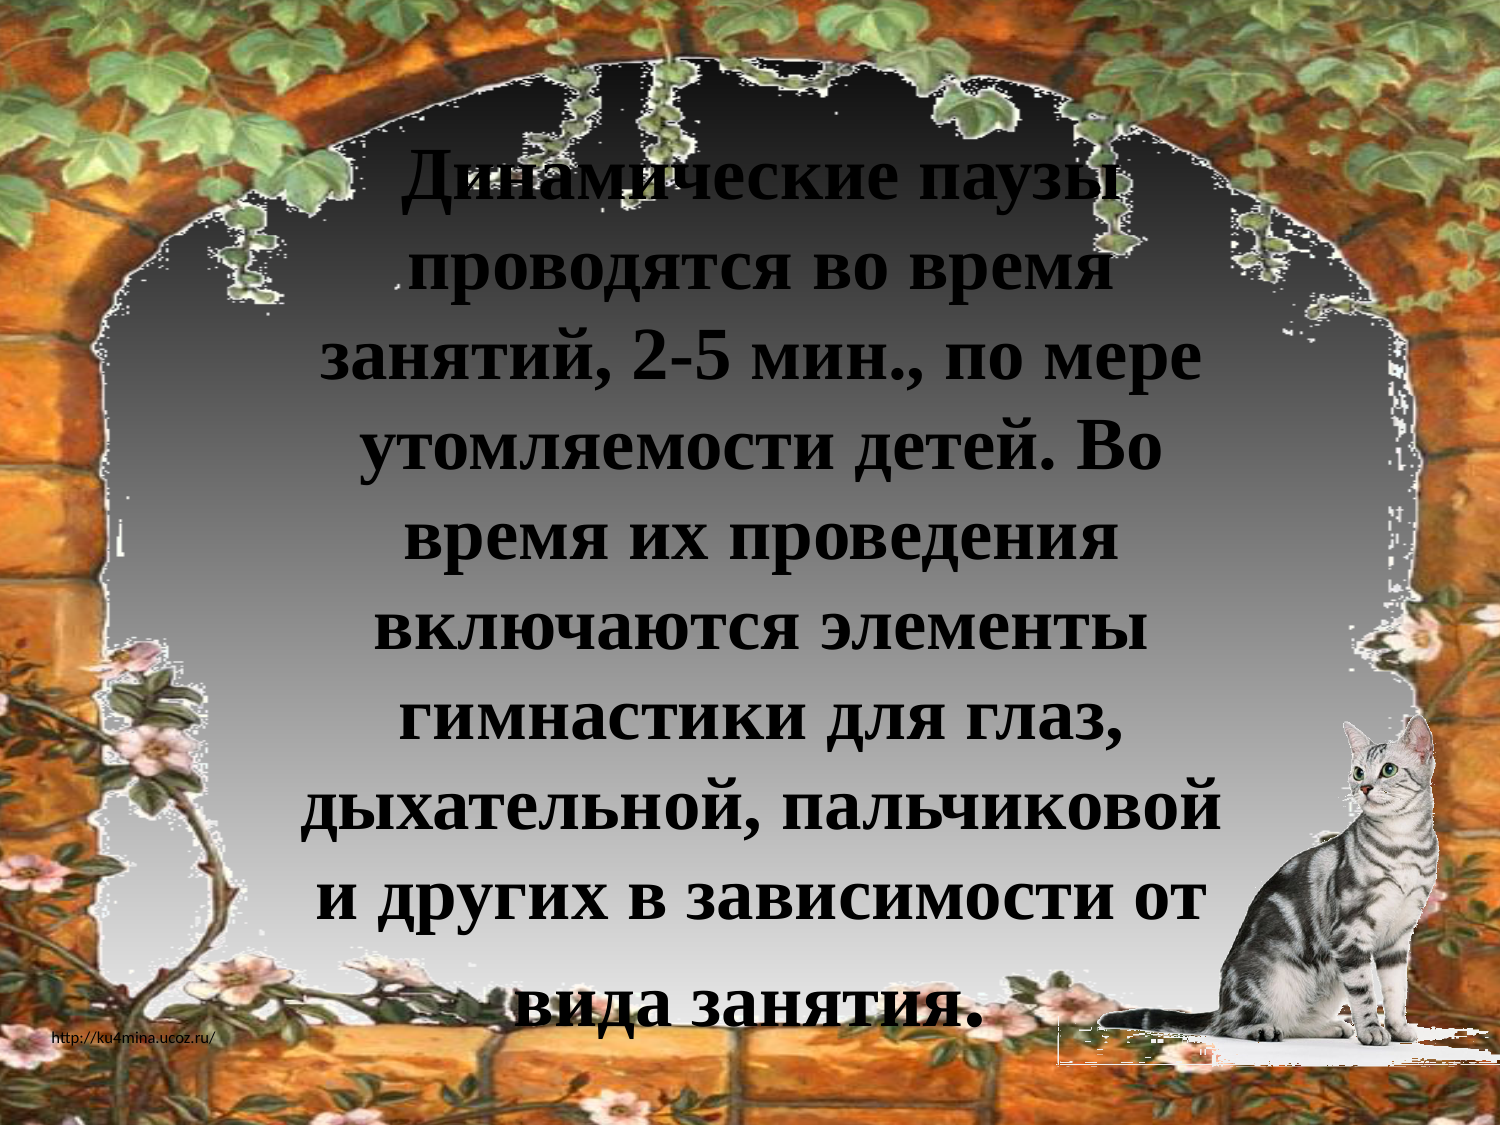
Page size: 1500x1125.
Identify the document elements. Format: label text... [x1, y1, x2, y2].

title Динамические паузы проводятся во время занятий, 2-5 мин., по мере утомляемости детей. Во время их проведения включаются элементы гимнастики для глаз, дыхательной, пальчиковой и других в зависимости от вида занятия. [257, 117, 1266, 985]
picture [0, 0, 1500, 1125]
